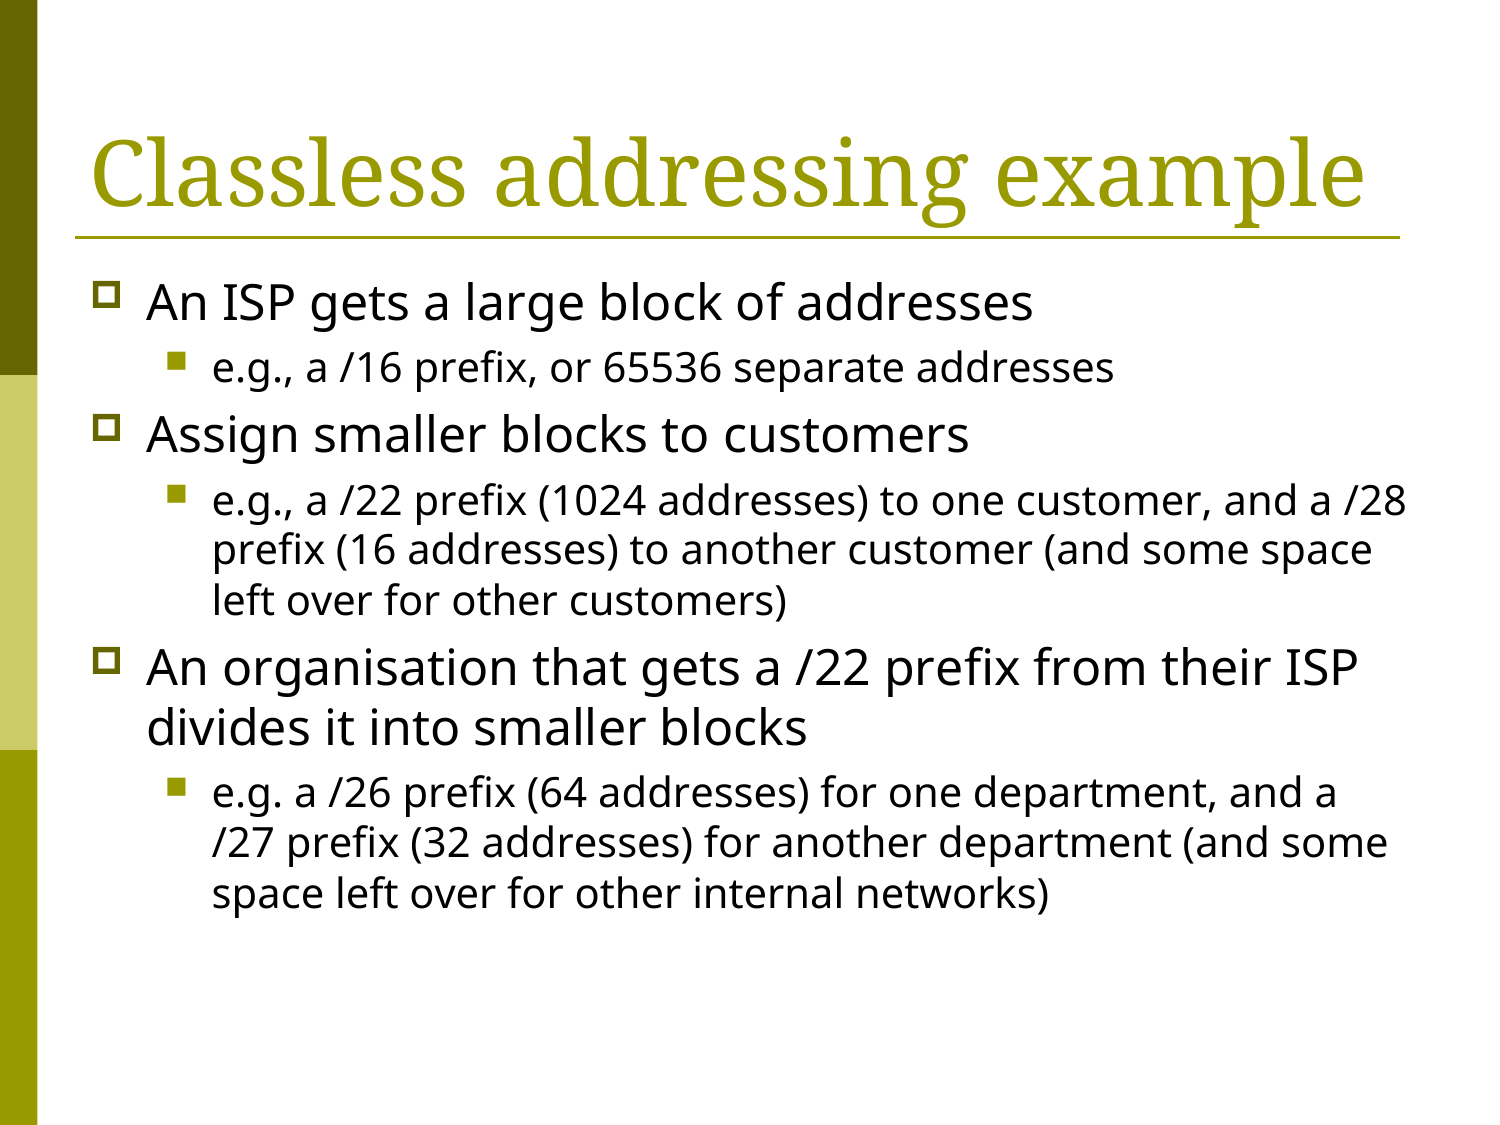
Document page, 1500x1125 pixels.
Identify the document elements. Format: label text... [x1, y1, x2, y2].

list An ISP gets a large block of addresses e.g., a /16 prefix, or 65536 separate addresses Assign smaller blocks to customers e.g., a /22 prefix (1024 addresses) to one customer, and a /28 prefix (16 addresses) to another customer (and some space left over for other customers) An organisation that gets a /22 prefix from their ISP divides it into smaller blocks e.g. a /26 prefix (64 addresses) for one department, and a /27 prefix (32 addresses) for another department (and some space left over for other internal networks) [75, 262, 1426, 1006]
title Classless addressing example [75, 45, 1426, 233]
